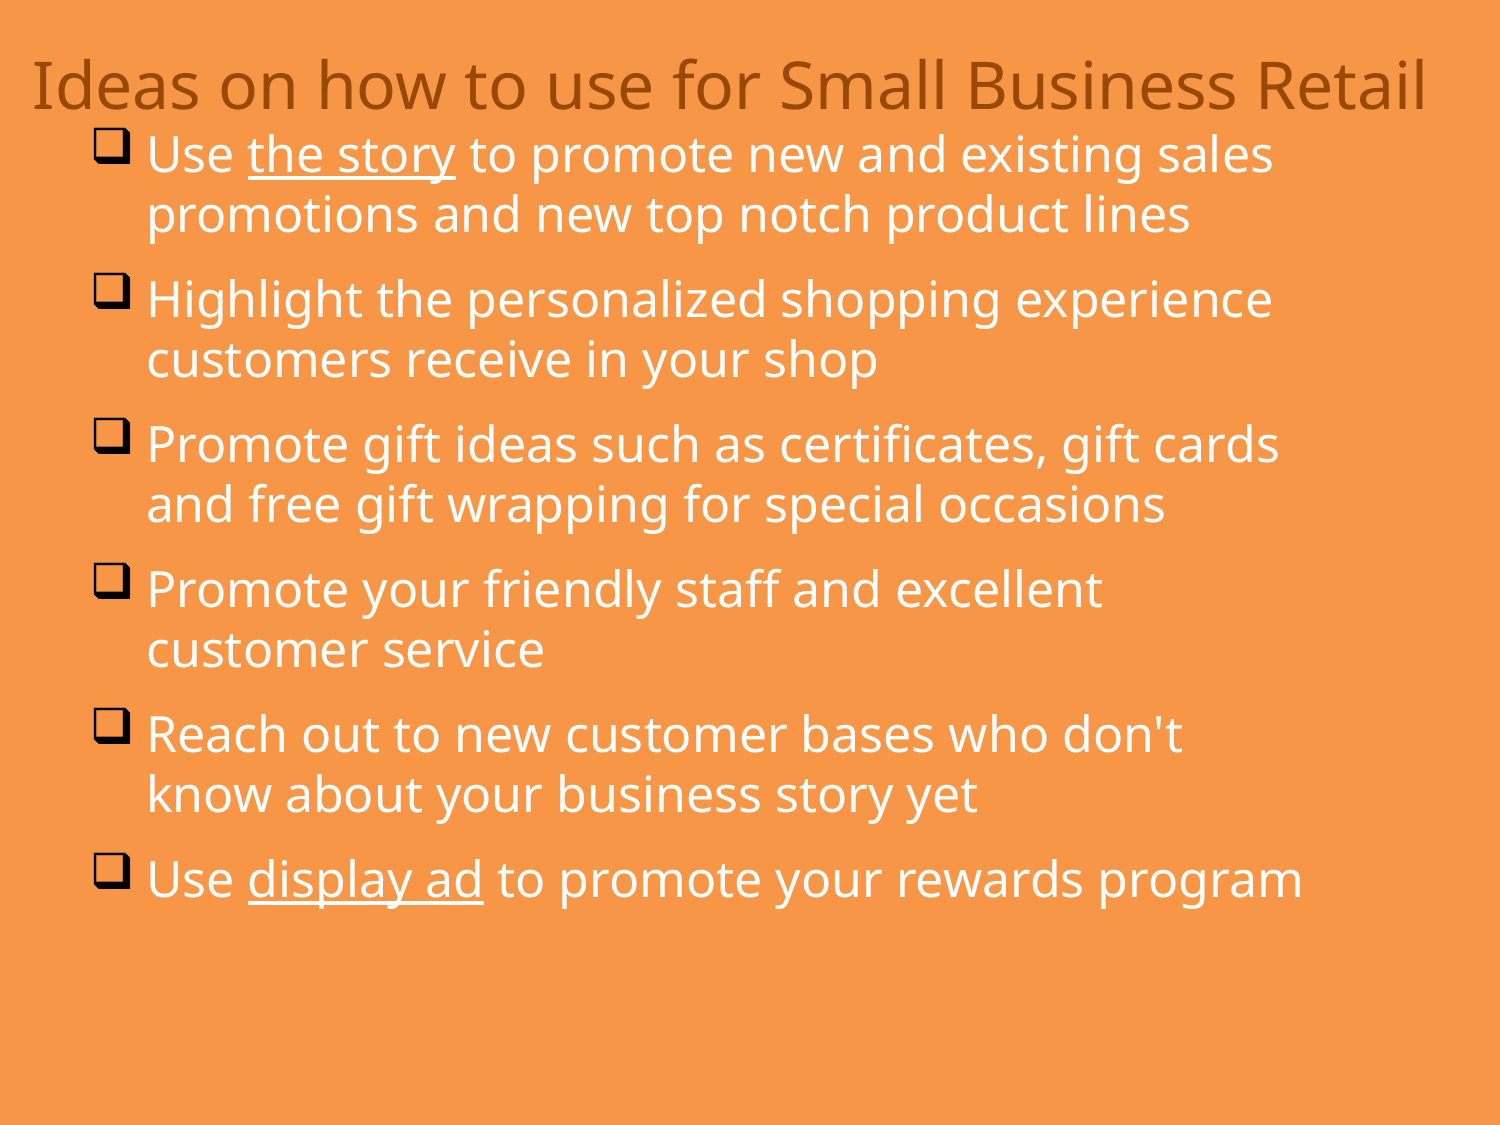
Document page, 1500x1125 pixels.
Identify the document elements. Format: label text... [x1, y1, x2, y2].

title Ideas on how to use for Small Business Retail [0, 5, 1463, 161]
text_box Use the story to promote new and existing sales promotions and new top notch product lines Highlight the personalized shopping experience customers receive in your shop Promote gift ideas such as certificates, gift cards and free gift wrapping for special occasions Promote your friendly staff and excellent customer service Reach out to new customer bases who don't know about your business story yet Use display ad to promote your rewards program [74, 115, 1338, 916]
